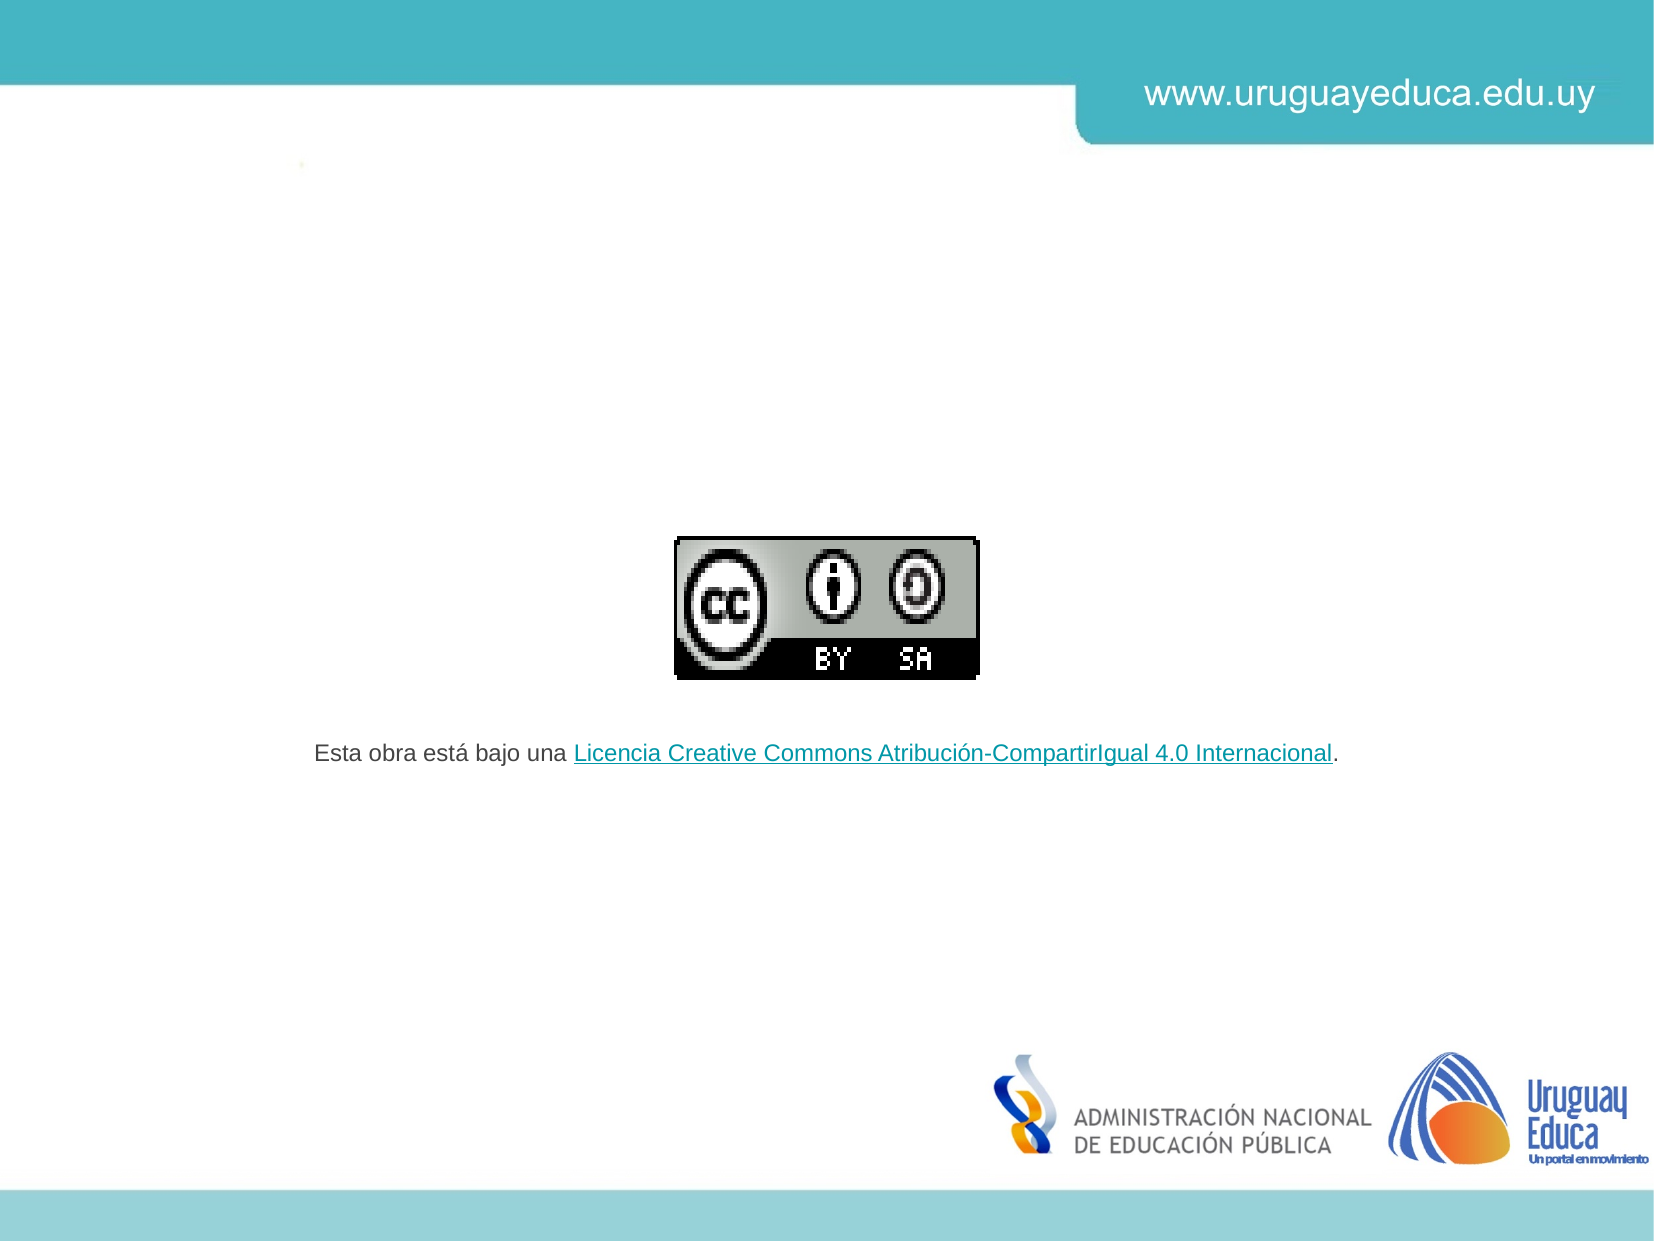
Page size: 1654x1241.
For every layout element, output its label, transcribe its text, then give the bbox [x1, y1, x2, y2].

list Esta obra está bajo una Licencia Creative Commons Atribución-CompartirIgual 4.0 Internacional. [56, 277, 1598, 1102]
picture [0, 0, 1654, 1241]
